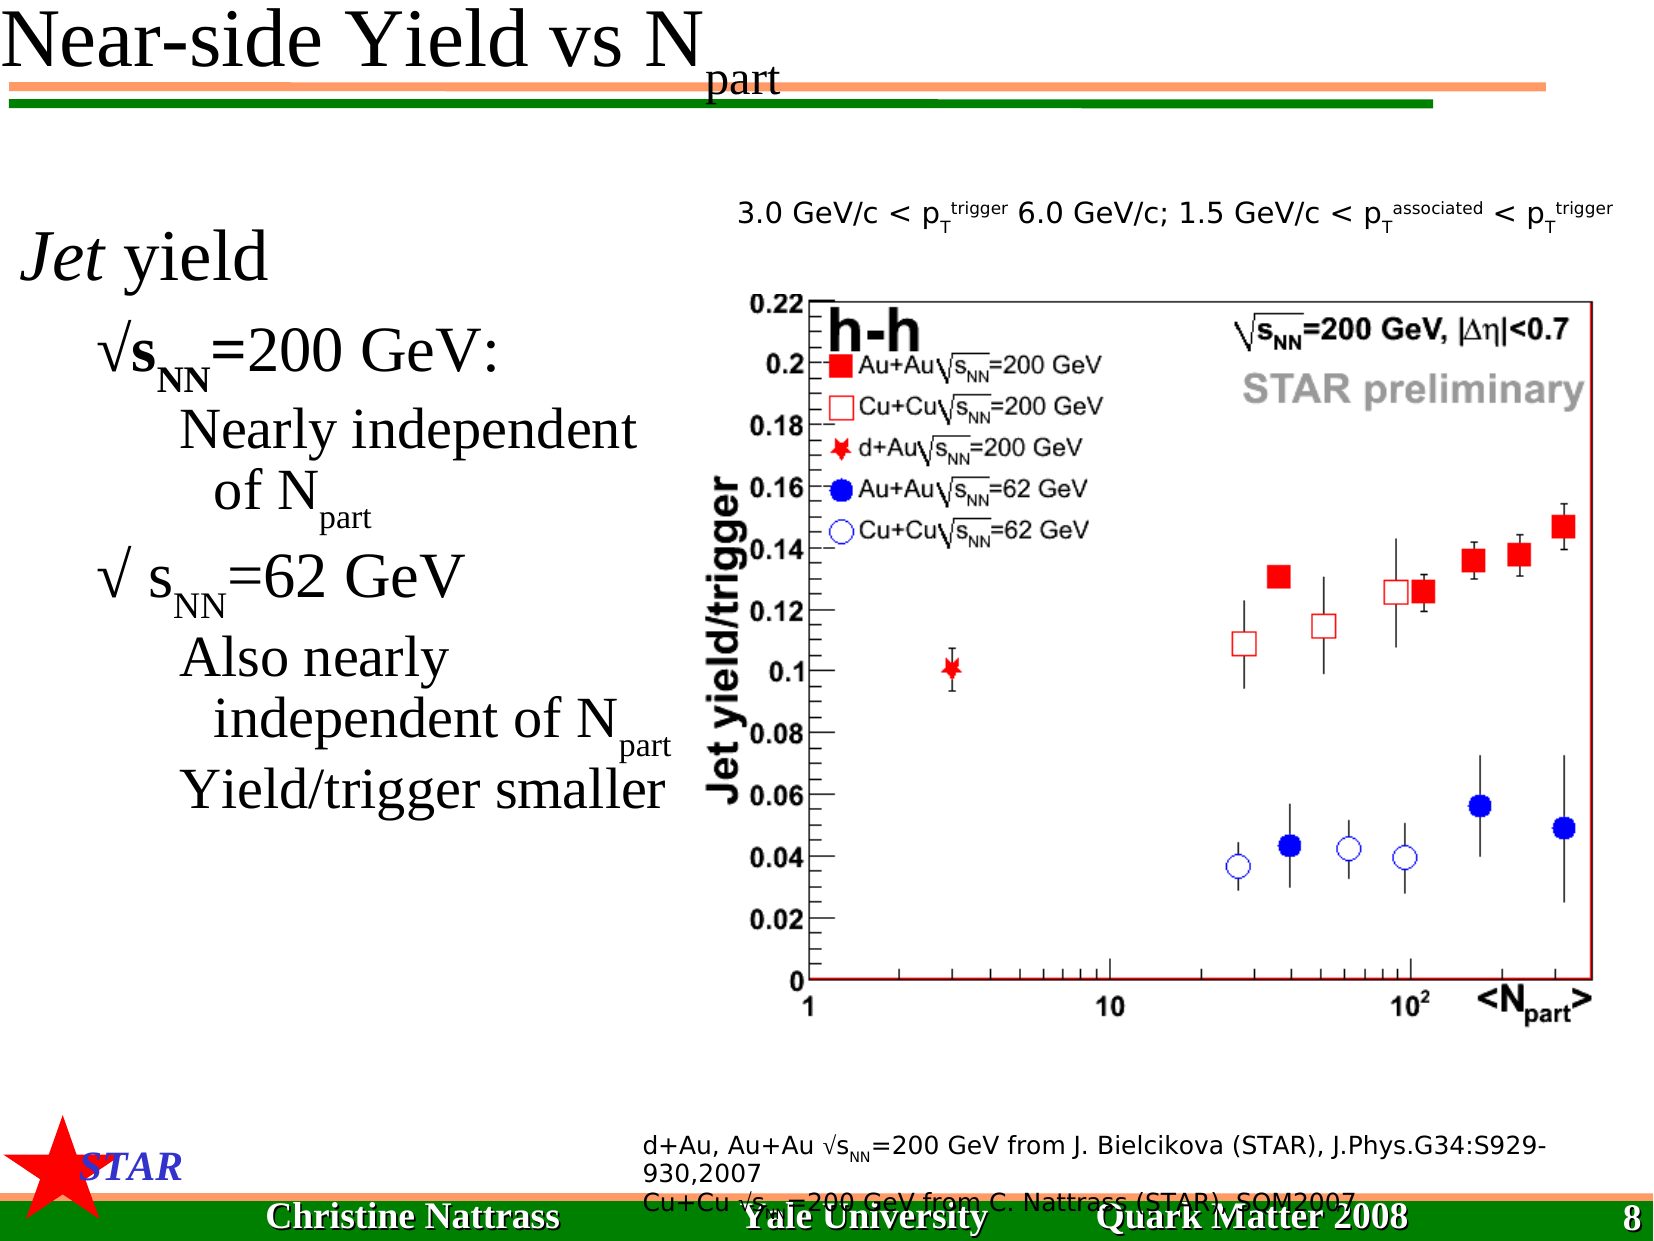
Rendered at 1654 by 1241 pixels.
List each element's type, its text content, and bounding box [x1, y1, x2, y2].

text_box d+Au, Au+Au √sNN=200 GeV from J. Bielcikova (STAR), J.Phys.G34:S929-930,2007 Cu+Cu √sNN=200 GeV from C. Nattrass (STAR), SQM2007 [627, 1123, 1640, 1183]
text_box Jet yield √sNN=200 GeV: Nearly independent of Npart √ sNN=62 GeV Also nearly independent of Npart Yield/trigger smaller [2, 238, 676, 961]
picture [701, 294, 1602, 1031]
text_box Near-side Yield vs Npart [0, 0, 1654, 127]
text_box [668, 167, 1648, 993]
text_box 3.0 GeV/c < pTtrigger 6.0 GeV/c; 1.5 GeV/c < pTassociated < pTtrigger [722, 189, 1654, 249]
